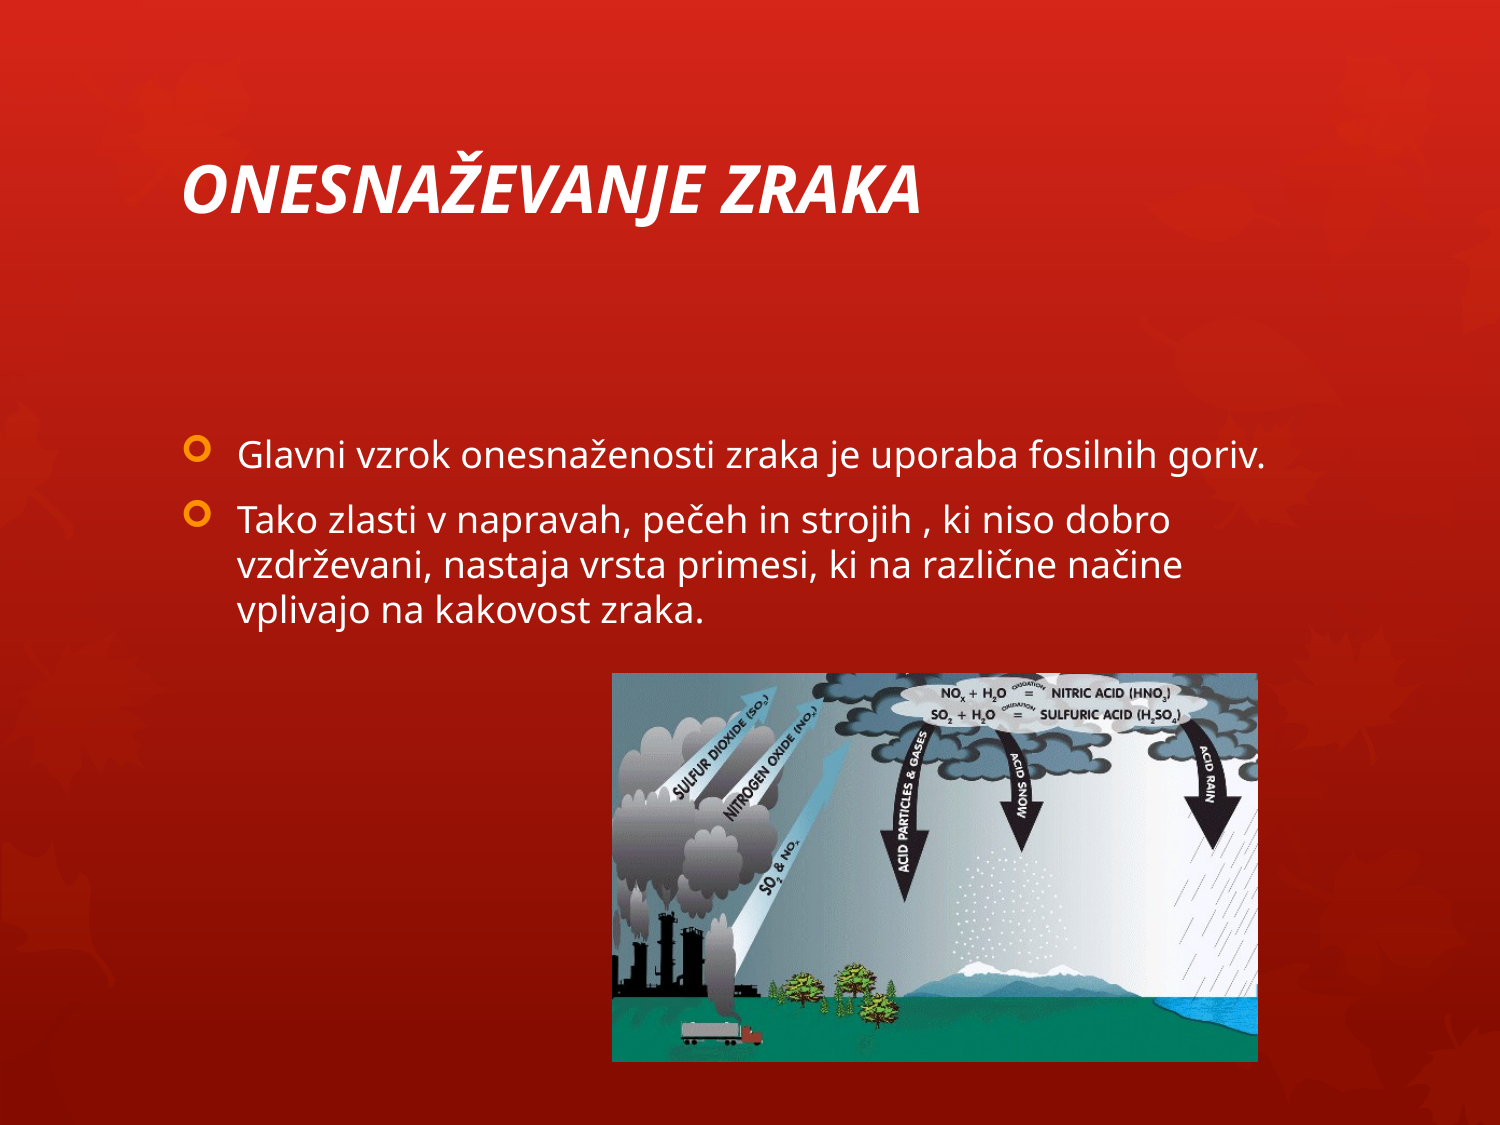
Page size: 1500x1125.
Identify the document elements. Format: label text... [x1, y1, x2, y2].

list Glavni vzrok onesnaženosti zraka je uporaba fosilnih goriv. Tako zlasti v napravah, pečeh in strojih , ki niso dobro vzdrževani, nastaja vrsta primesi, ki na različne načine vplivajo na kakovost zraka. [165, 296, 1335, 962]
picture [1245, 1010, 1258, 1014]
title ONESNAŽEVANJE ZRAKA [165, 110, 1335, 263]
picture [612, 673, 1258, 1062]
